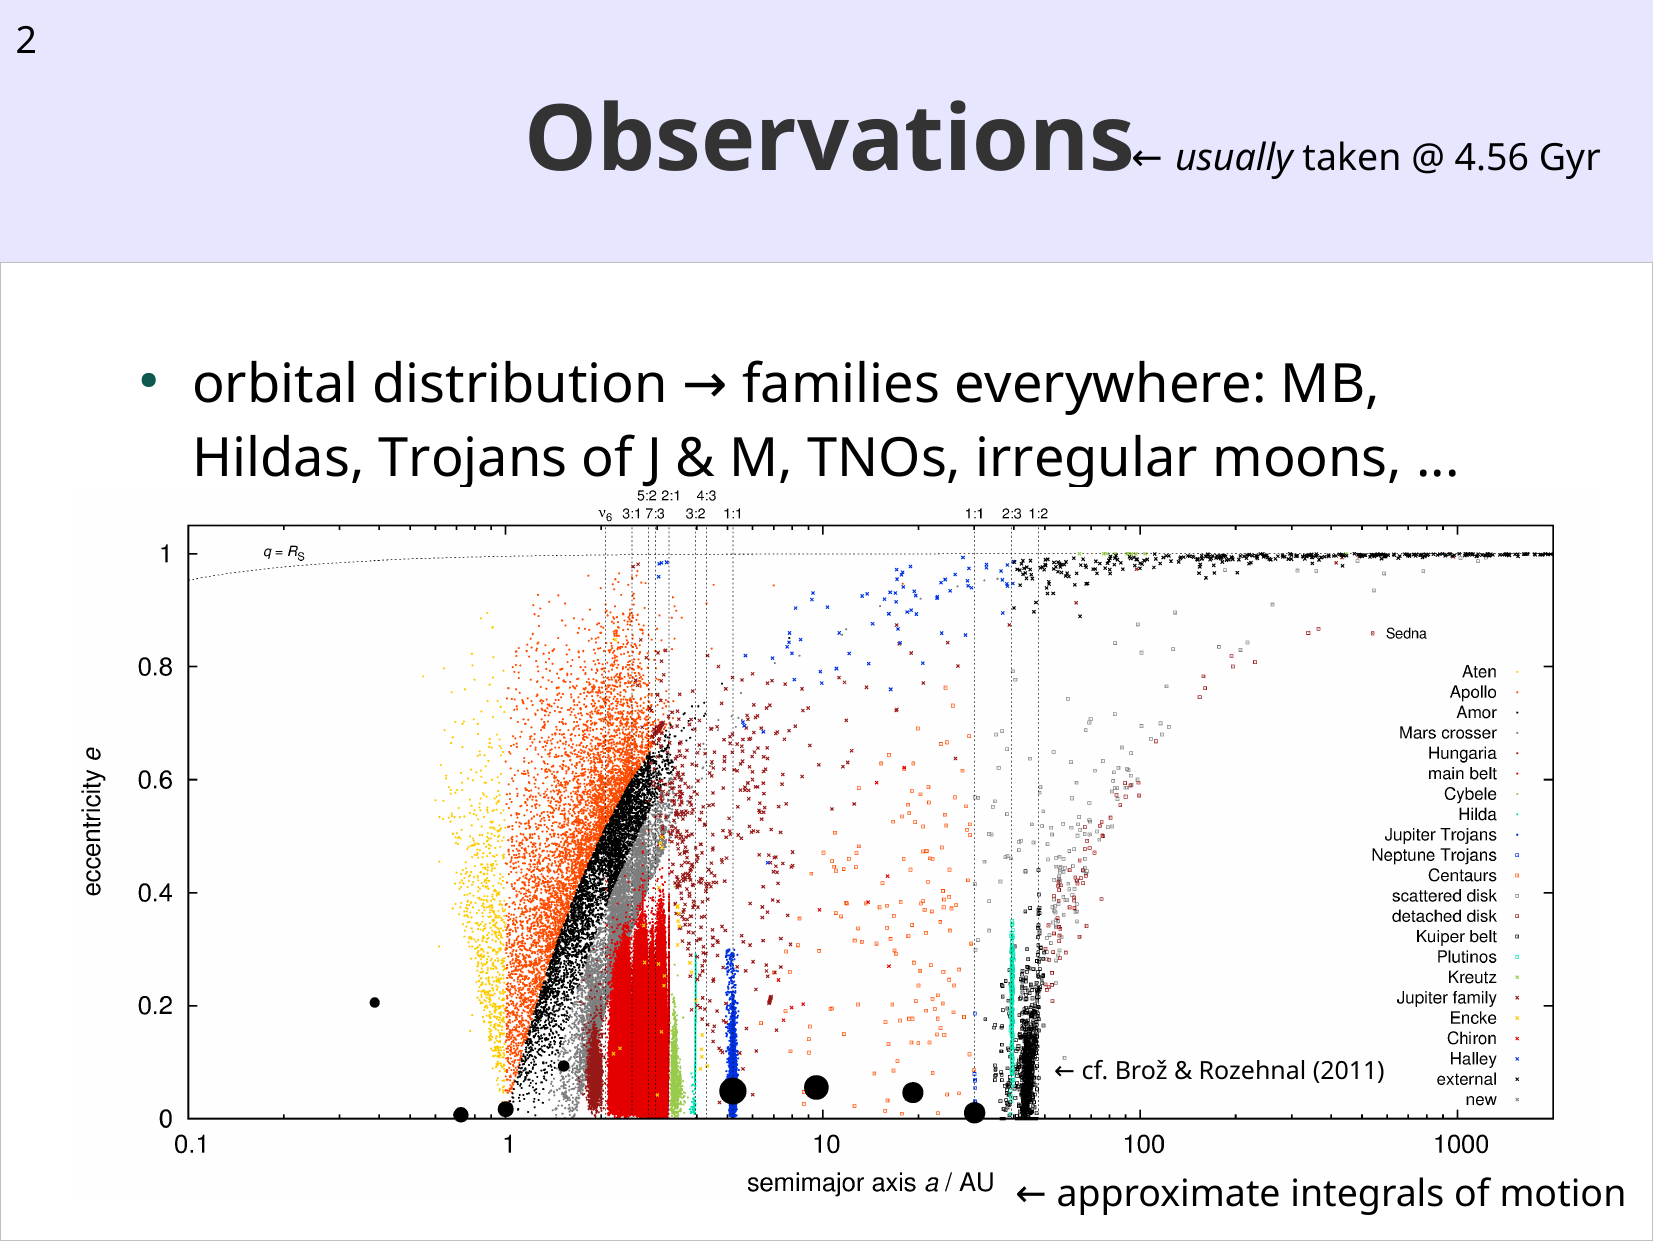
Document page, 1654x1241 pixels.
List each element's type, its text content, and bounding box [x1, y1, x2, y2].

text_box ← cf. Brož & Rozehnal (2011) [1039, 1045, 1360, 1090]
text_box ← approximate integrals of motion [1000, 1159, 1569, 1219]
picture [71, 487, 1599, 1200]
text_box ← usually taken @ 4.56 Gyr [1116, 122, 1585, 182]
title Observations [124, 31, 1536, 239]
text_box 2 [0, 5, 50, 65]
picture [1585, 1188, 1597, 1200]
list orbital distribution → families everywhere: MB, Hildas, Trojans of J & M, TNOs, irregular moons, ... [121, 344, 1534, 487]
